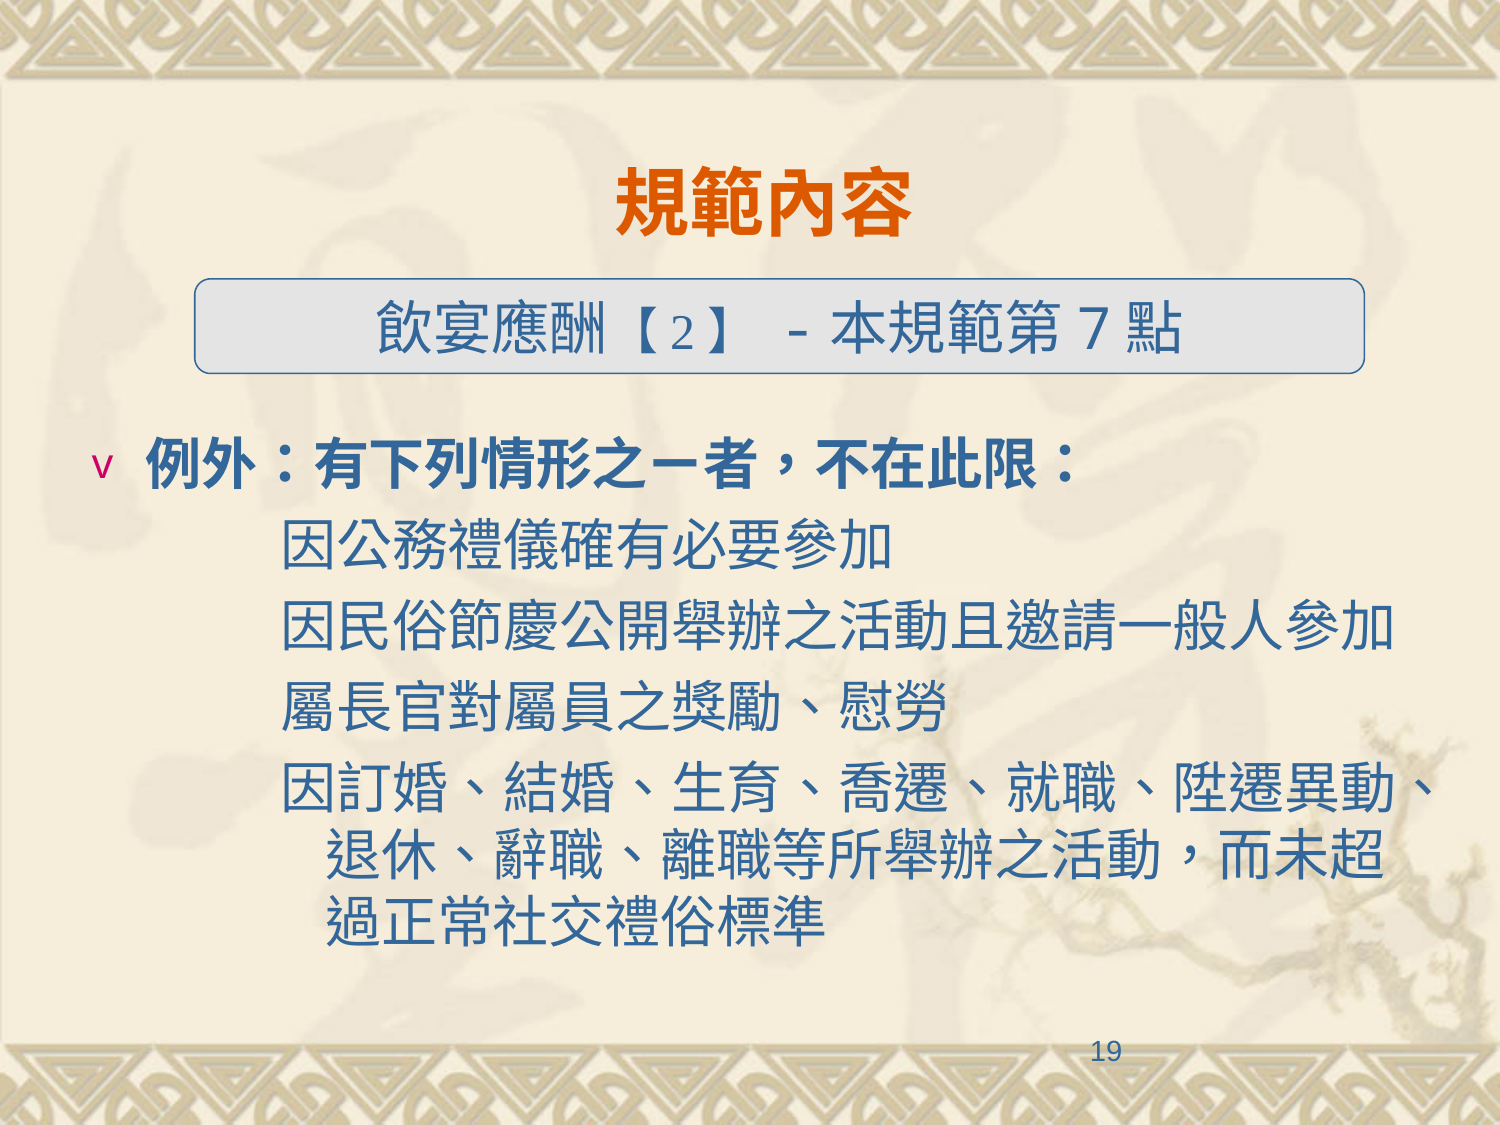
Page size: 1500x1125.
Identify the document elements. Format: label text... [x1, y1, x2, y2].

list 例外：有下列情形之ㄧ者，不在此限： 因公務禮儀確有必要參加 因民俗節慶公開舉辦之活動且邀請一般人參加 屬長官對屬員之獎勵、慰勞 因訂婚、結婚、生育、喬遷、就職、陞遷異動、退休、辭職、離職等所舉辦之活動，而未超過正常社交禮俗標準 [76, 420, 1424, 1028]
title 規範內容 [537, 137, 992, 264]
text_box [1074, 1024, 1451, 1103]
text_box 飲宴應酬【2】 -本規範第7點 [194, 278, 1365, 374]
